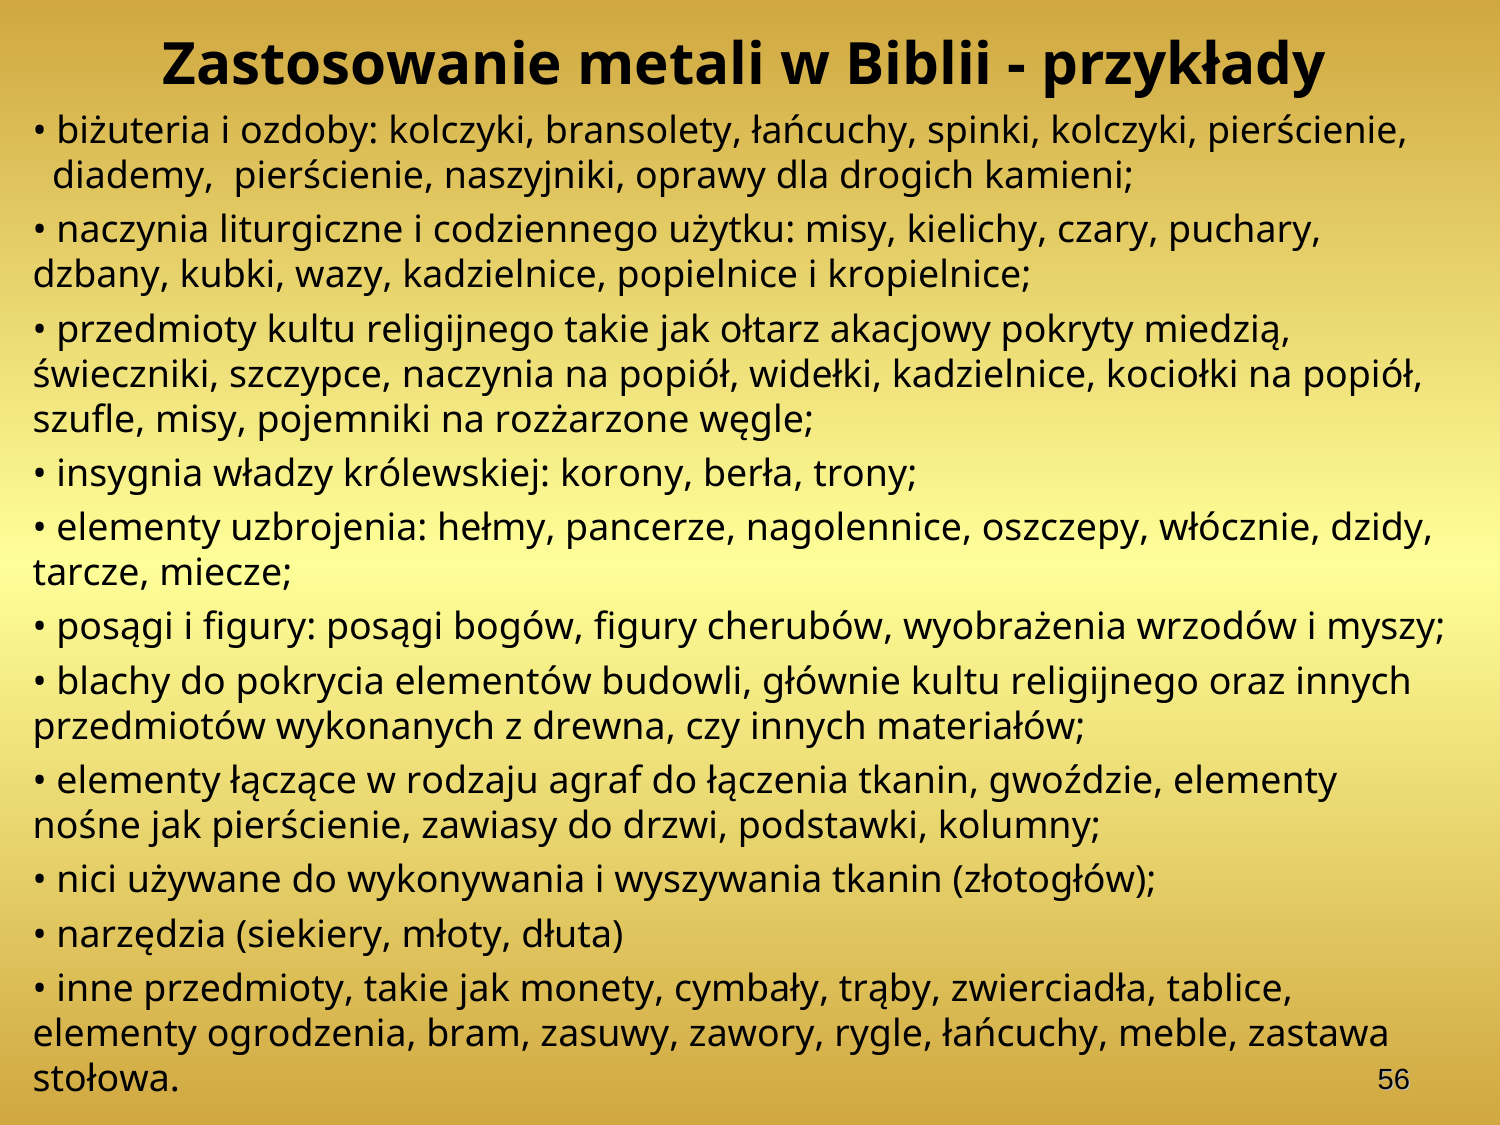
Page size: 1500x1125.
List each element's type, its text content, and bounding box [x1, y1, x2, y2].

list Zastosowanie metali w Biblii - przykłady • biżuteria i ozdoby: kolczyki, bransolety, łańcuchy, spinki, kolczyki, pierścienie, diademy, pierścienie, naszyjniki, oprawy dla drogich kamieni; • naczynia liturgiczne i codziennego użytku: misy, kielichy, czary, puchary, dzbany, kubki, wazy, kadzielnice, popielnice i kropielnice; • przedmioty kultu religijnego takie jak ołtarz akacjowy pokryty miedzią, świeczniki, szczypce, naczynia na popiół, widełki, kadzielnice, kociołki na popiół, szufle, misy, pojemniki na rozżarzone węgle; • insygnia władzy królewskiej: korony, berła, trony; • elementy uzbrojenia: hełmy, pancerze, nagolennice, oszczepy, włócznie, dzidy, tarcze, miecze; • posągi i figury: posągi bogów, figury cherubów, wyobrażenia wrzodów i myszy; • blachy do pokrycia elementów budowli, głównie kultu religijnego oraz innych przedmiotów wykonanych z drewna, czy innych materiałów; • elementy łączące w rodzaju agraf do łączenia tkanin, gwoździe, elementy nośne jak pierścienie, zawiasy do drzwi, podstawki, kolumny; • nici używane do wykonywania i wyszywania tkanin (złotogłów); • narzędzia (siekiery, młoty, dłuta) • inne przedmioty, takie jak monety, cymbały, trąby, zwierciadła, tablice, elementy ogrodzenia, bram, zasuwy, zawory, rygle, łańcuchy, meble, zastawa stołowa. [17, 19, 1471, 1125]
text_box <numer> [1074, 1024, 1426, 1103]
